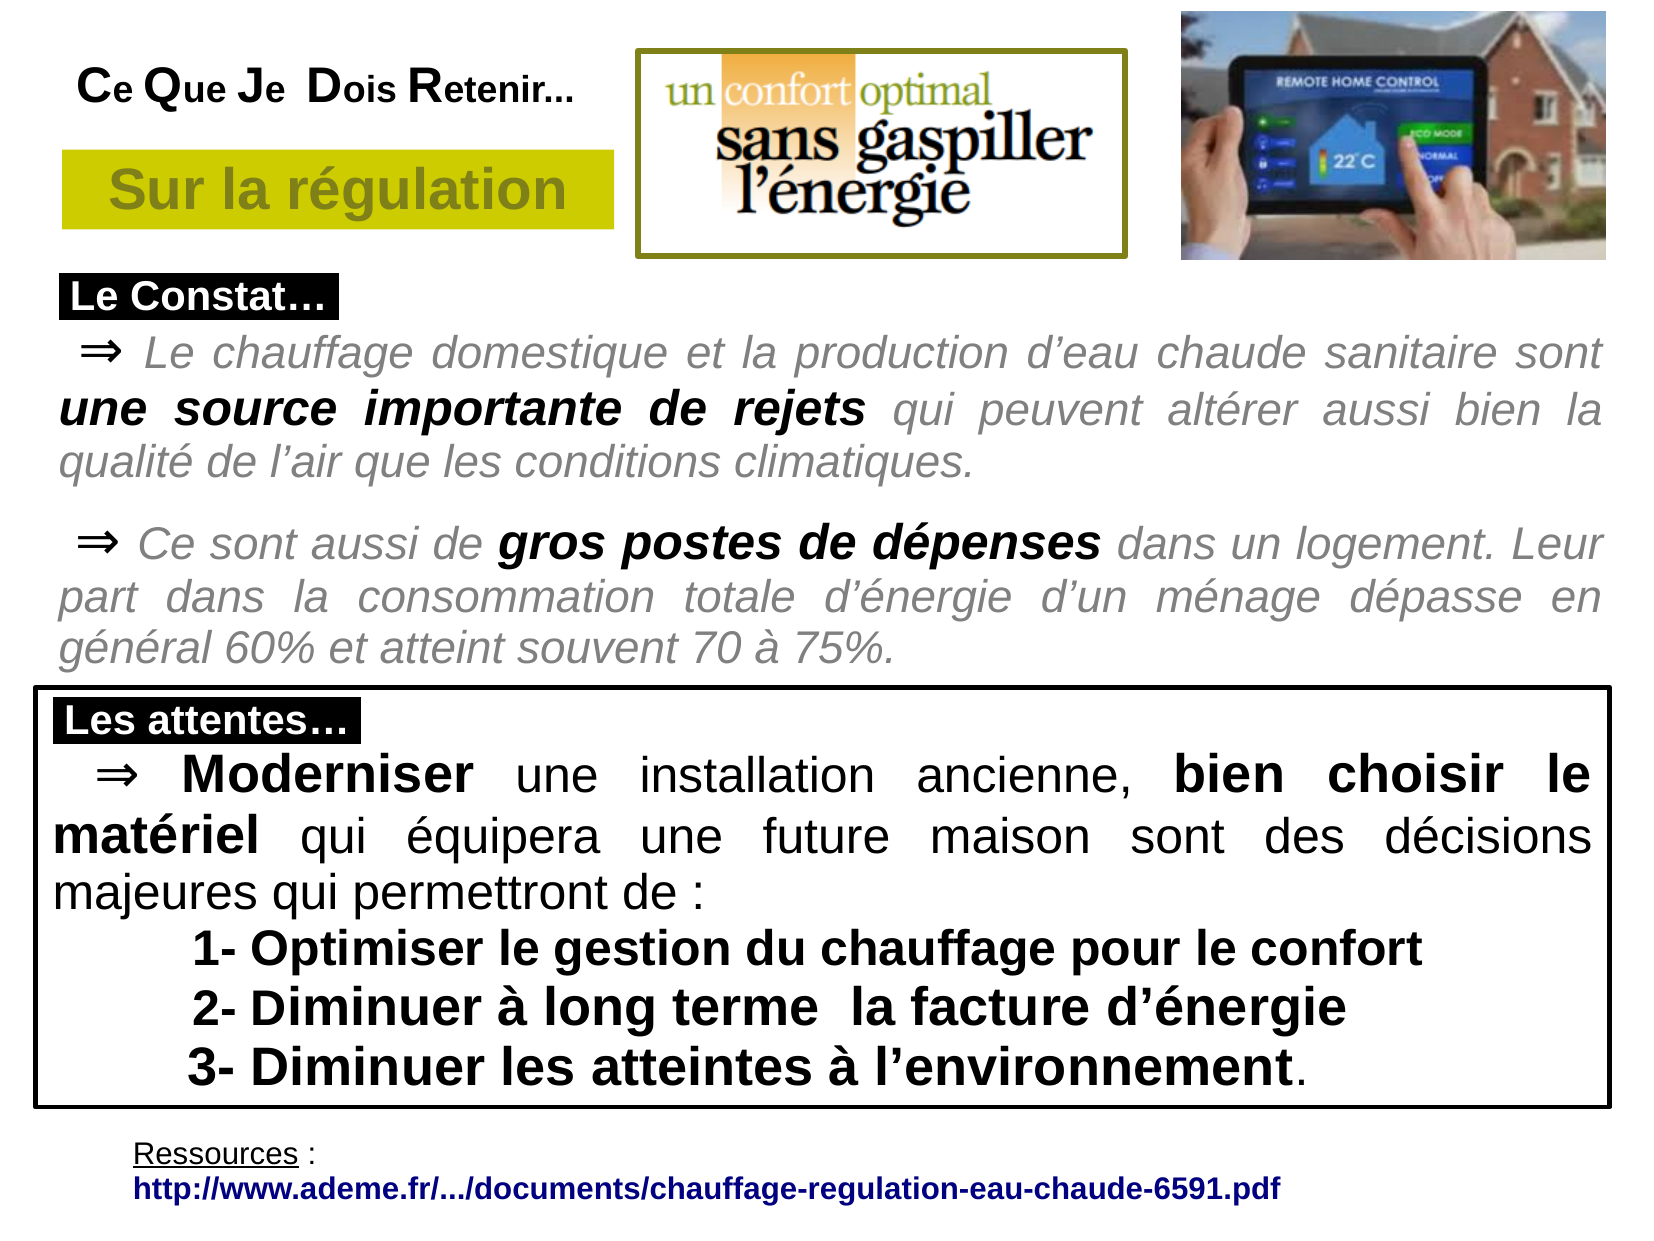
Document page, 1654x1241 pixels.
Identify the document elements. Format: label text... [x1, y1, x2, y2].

text_box Le Constat… ⇒ Le chauffage domestique et la production d’eau chaude sanitaire sont une source importante de rejets qui peuvent altérer aussi bien la qualité de l’air que les conditions climatiques. ⇒ Ce sont aussi de gros postes de dépenses dans un logement. Leur part dans la consommation totale d’énergie d’un ménage dépasse en général 60% et atteint souvent 70 à 75%. [43, 265, 1619, 681]
text_box Ressources : http://www.ademe.fr/.../documents/chauffage-regulation-eau-chaude-6591.pdf [118, 1128, 1548, 1214]
picture [640, 54, 1123, 254]
text_box Les attentes… ⇒ Moderniser une installation ancienne, bien choisir le matériel qui équipera une future maison sont des décisions majeures qui permettront de : 1- Optimiser le gestion du chauffage pour le confort 2- Diminuer à long terme la facture d’énergie 3- Diminuer les atteintes à l’environnement. [35, 687, 1610, 1107]
text_box Ce Que Je Dois Retenir... [62, 49, 635, 121]
picture [1181, 11, 1606, 260]
text_box Sur la régulation [62, 149, 615, 230]
